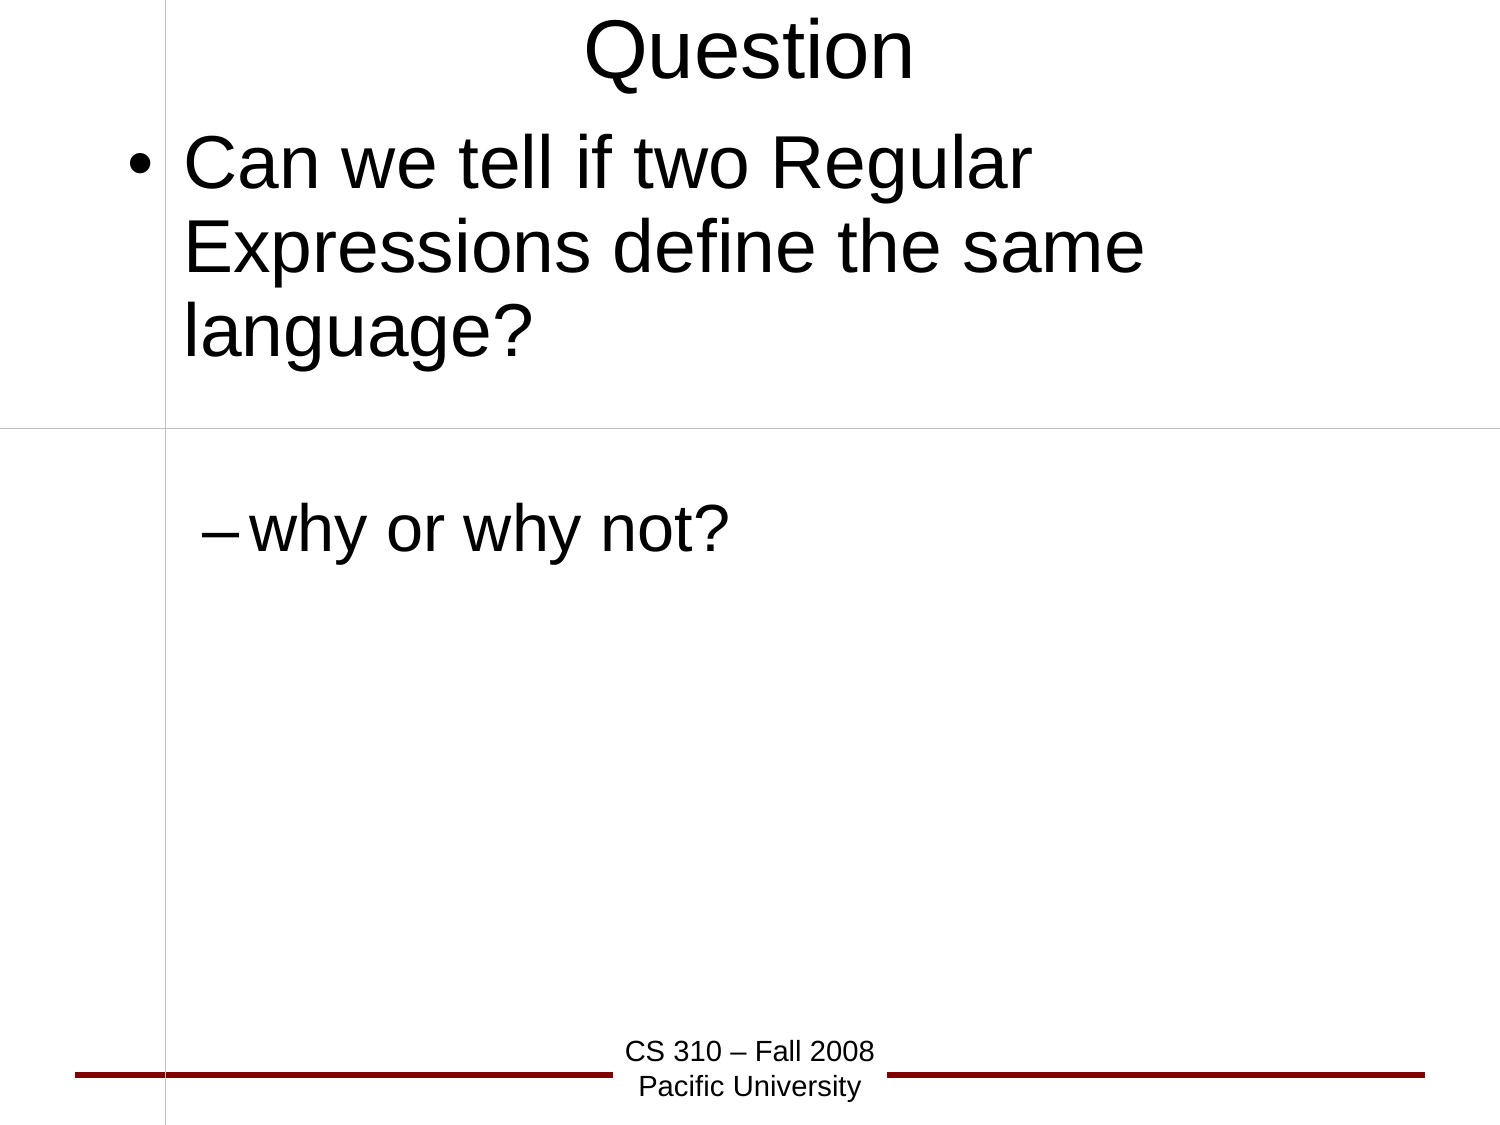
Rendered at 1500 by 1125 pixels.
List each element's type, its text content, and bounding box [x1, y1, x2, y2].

title Question [112, 0, 1388, 105]
list Can we tell if two Regular Expressions define the same language? why or why not? [112, 112, 1388, 1001]
